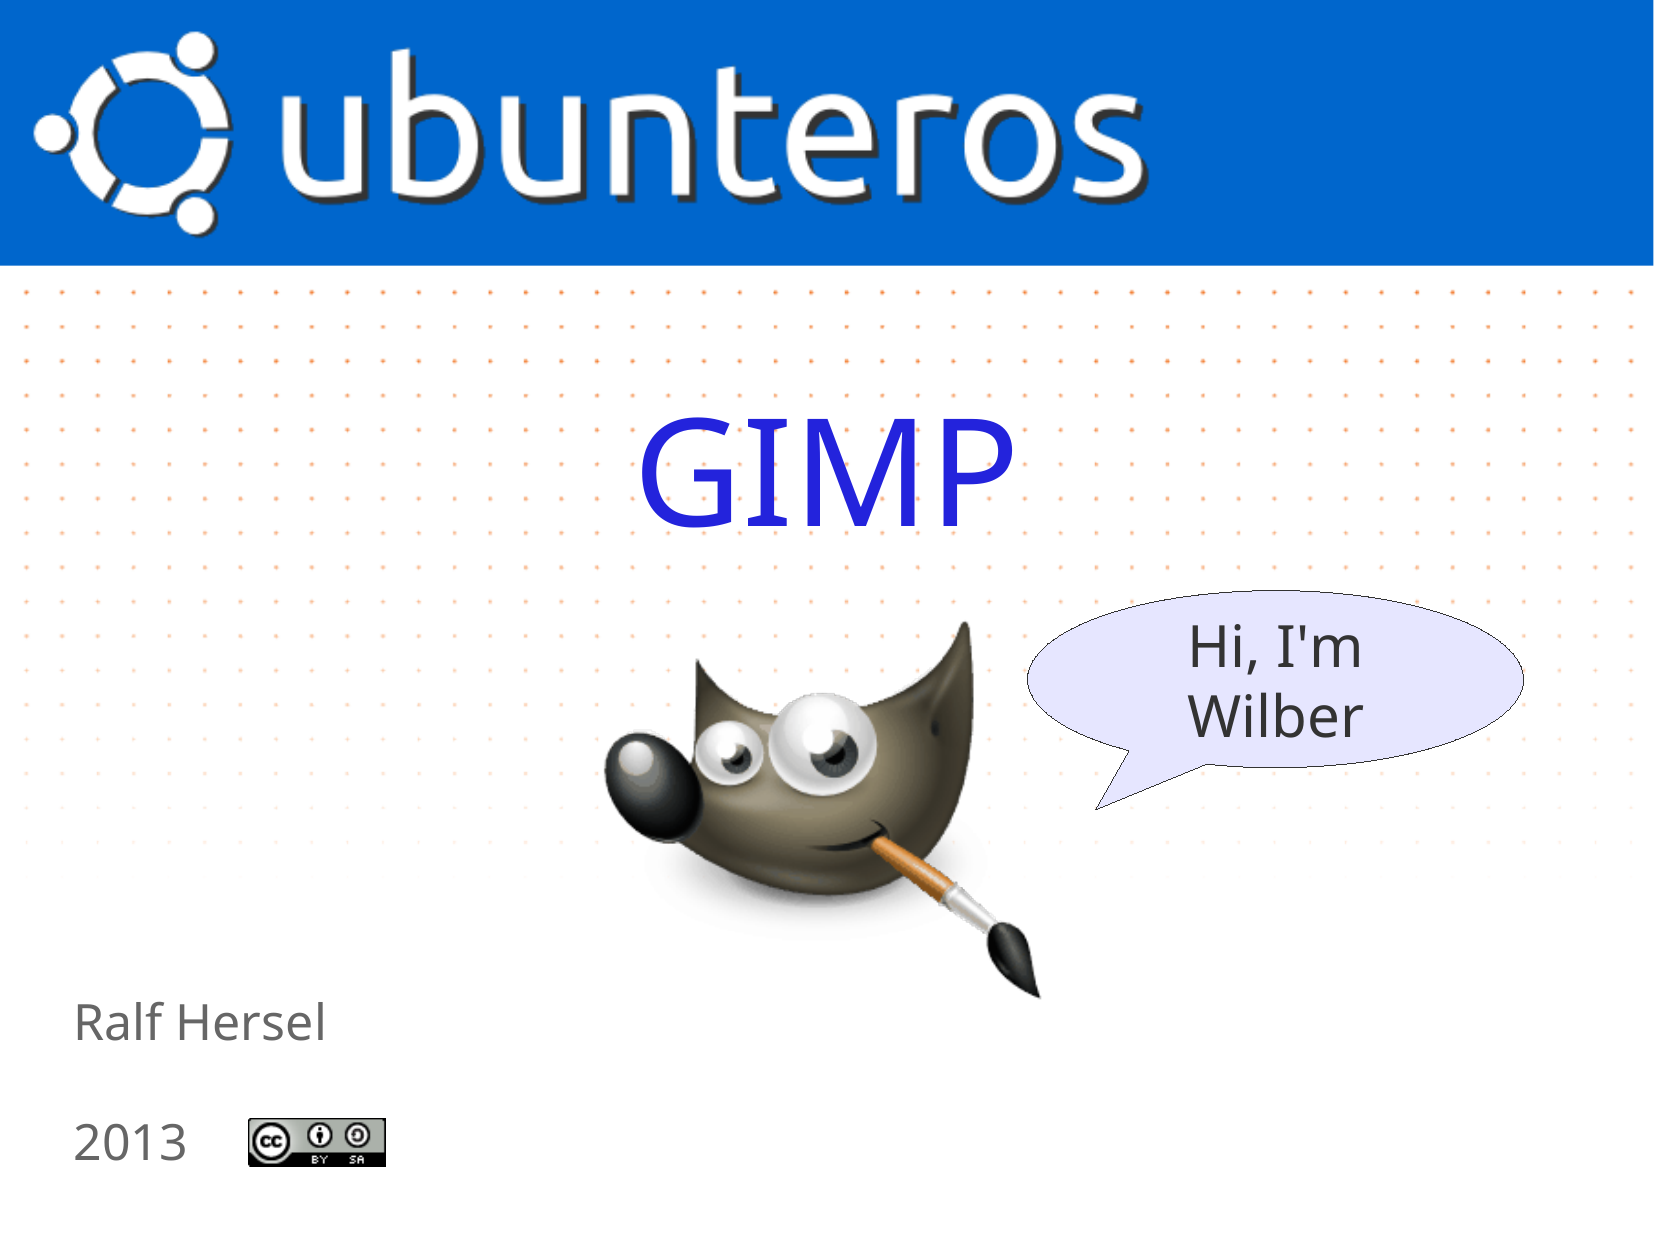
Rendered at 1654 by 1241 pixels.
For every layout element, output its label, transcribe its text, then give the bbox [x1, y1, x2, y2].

picture [248, 1118, 386, 1167]
text_box Ralf Hersel 2013 [59, 983, 739, 1179]
picture [11, 5, 1188, 256]
text_box Hi, I'm Wilber [1027, 590, 1524, 810]
title GIMP [29, 352, 1625, 603]
picture [22, 266, 1643, 1040]
